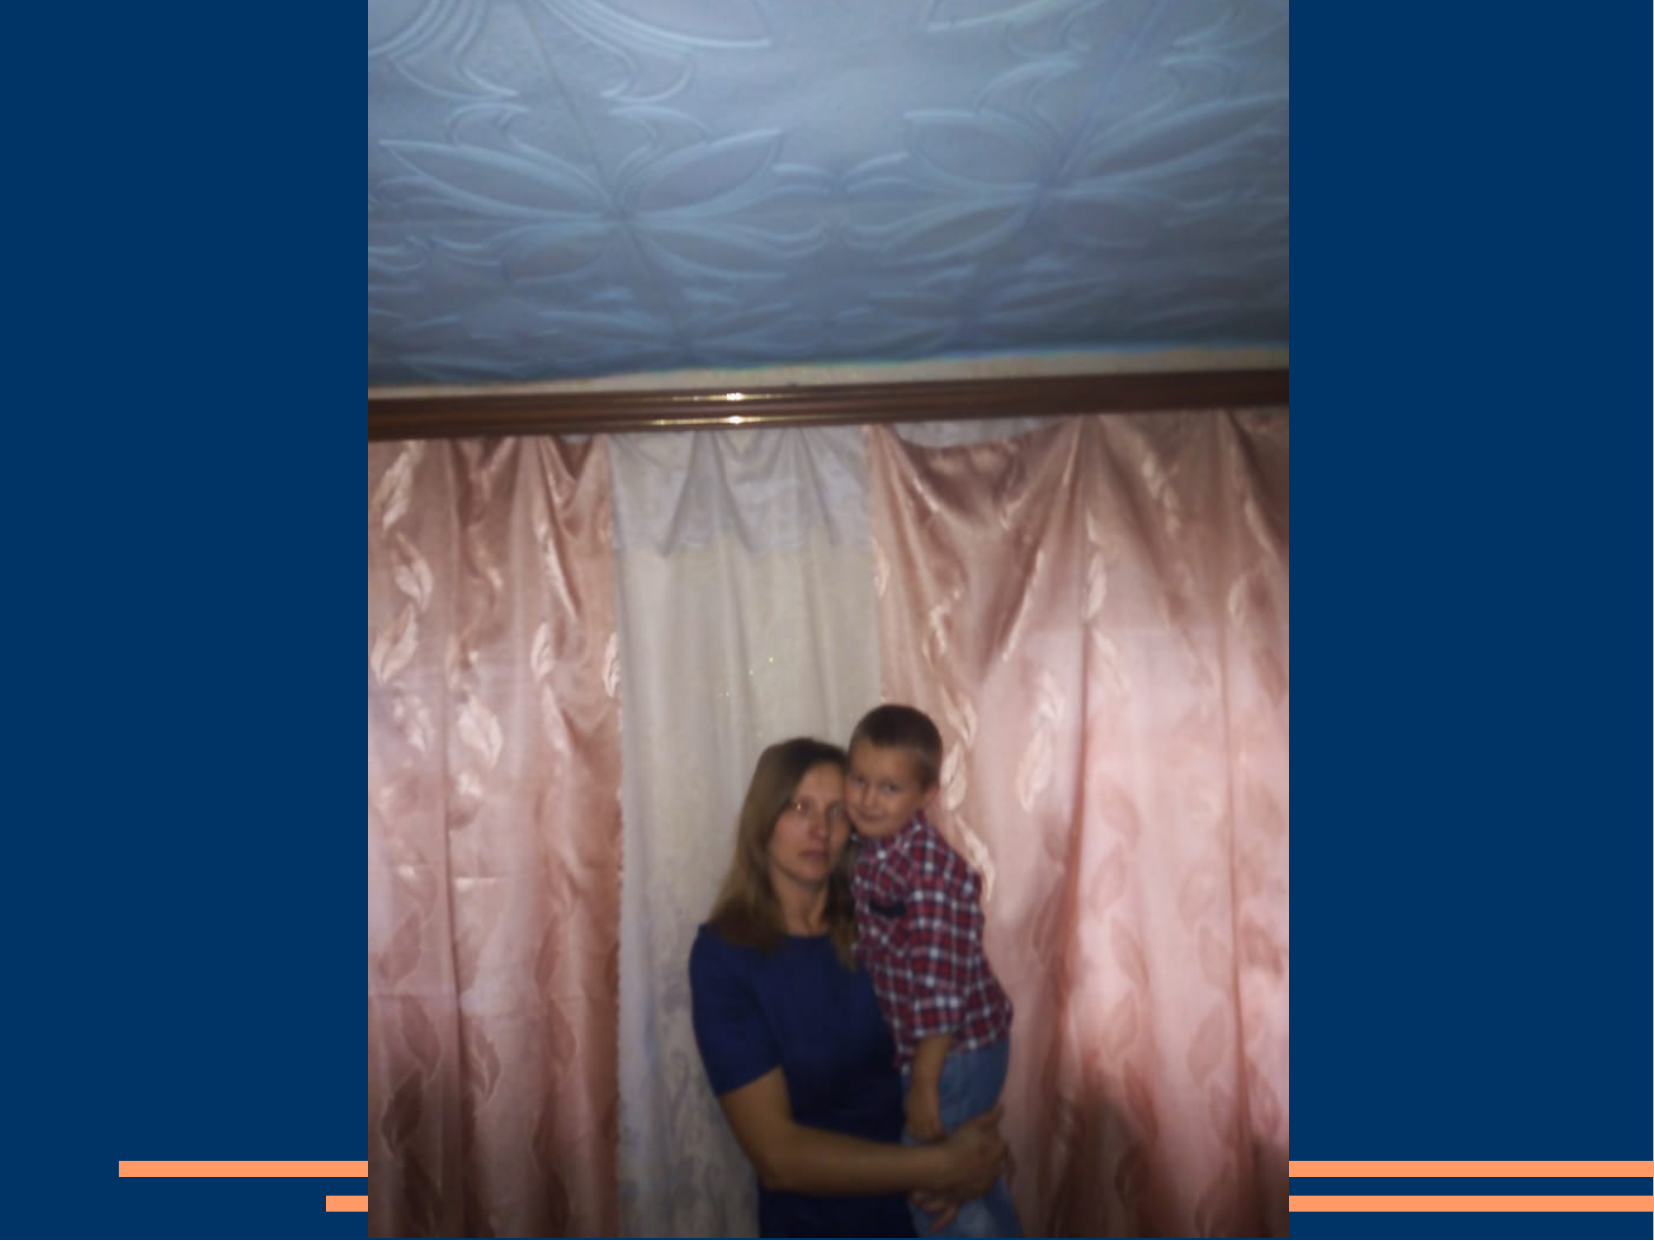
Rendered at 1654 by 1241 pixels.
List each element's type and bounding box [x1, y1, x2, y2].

picture [368, 0, 1289, 1238]
